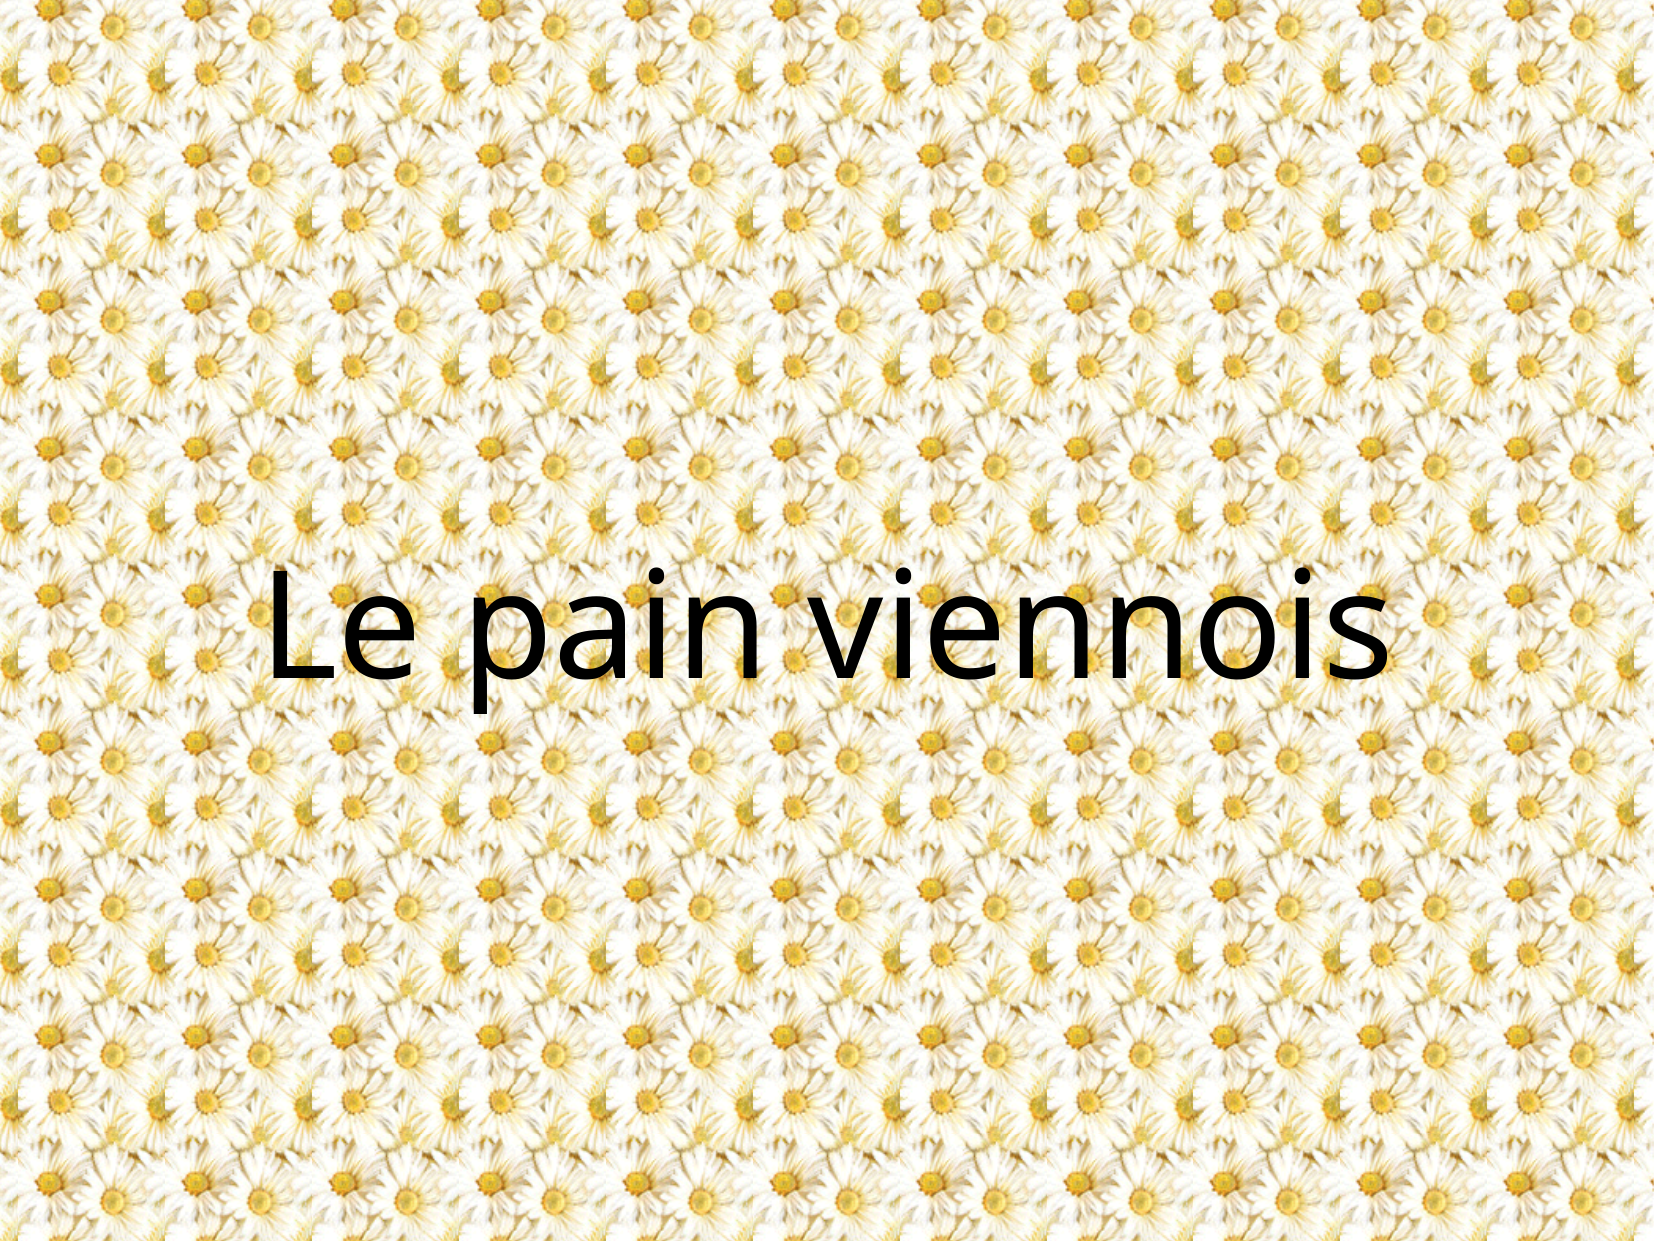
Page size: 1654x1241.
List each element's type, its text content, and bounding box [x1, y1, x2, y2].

title Le pain viennois [0, 0, 1654, 1241]
